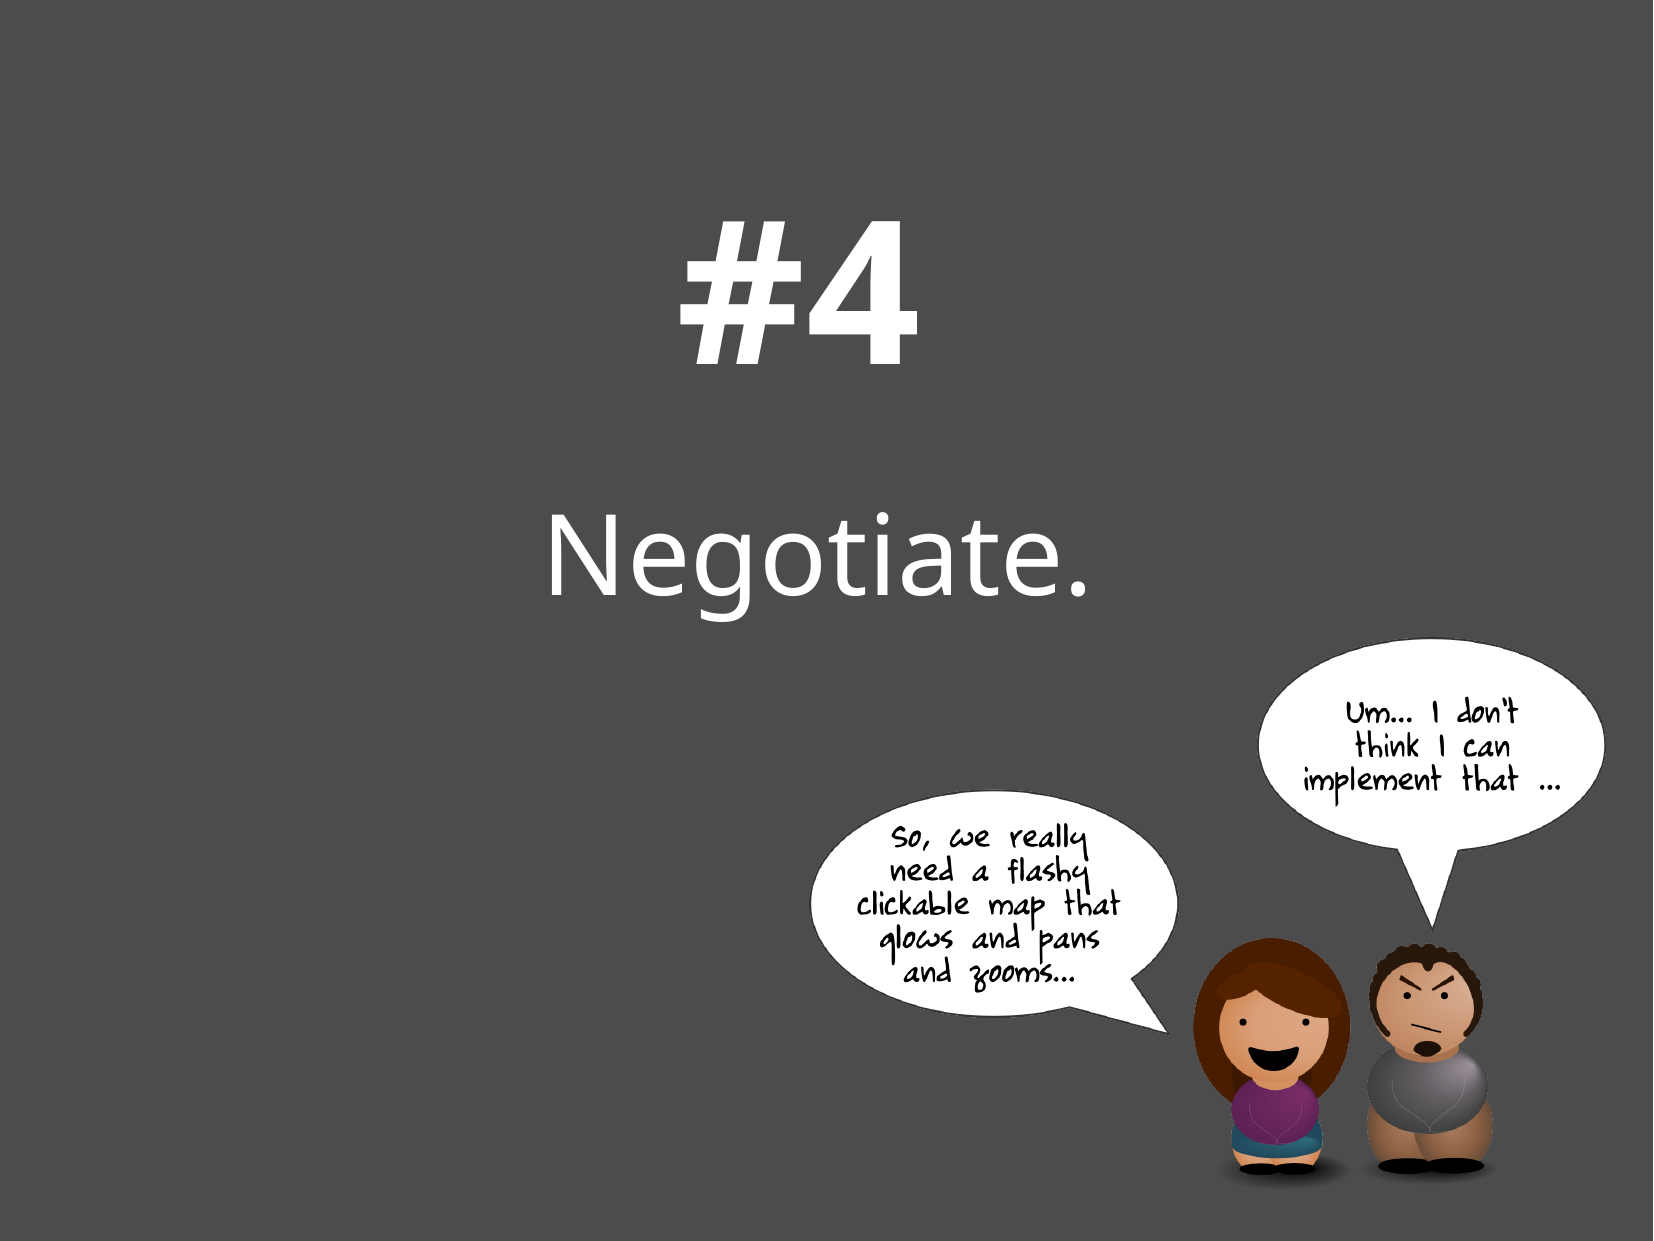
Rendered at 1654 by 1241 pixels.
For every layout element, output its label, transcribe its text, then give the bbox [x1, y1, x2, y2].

title #4 Negotiate. [112, 148, 1524, 681]
picture [809, 637, 1606, 1190]
